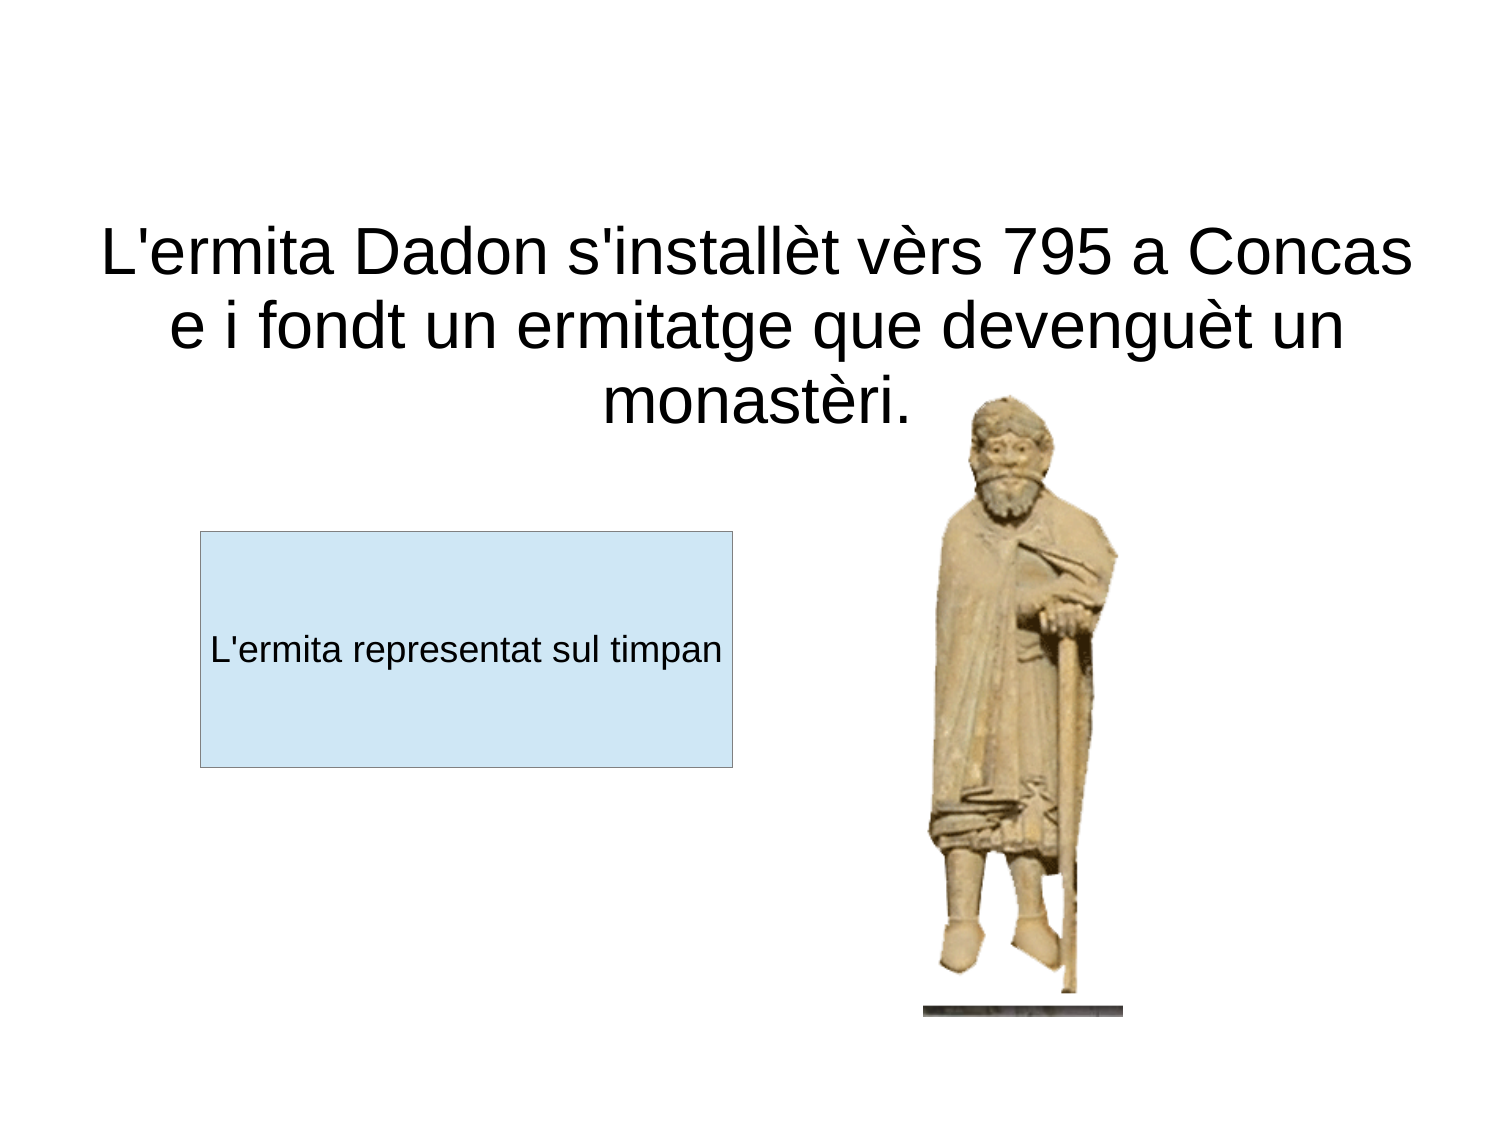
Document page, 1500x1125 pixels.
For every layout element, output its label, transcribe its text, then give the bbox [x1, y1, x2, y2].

picture [923, 389, 1123, 1017]
text_box L'ermita representat sul timpan [200, 531, 733, 768]
subtitle L'ermita Dadon s'installèt vèrs 795 a Concas e i fondt un ermitatge que devenguèt un monastèri. [82, 178, 1433, 922]
